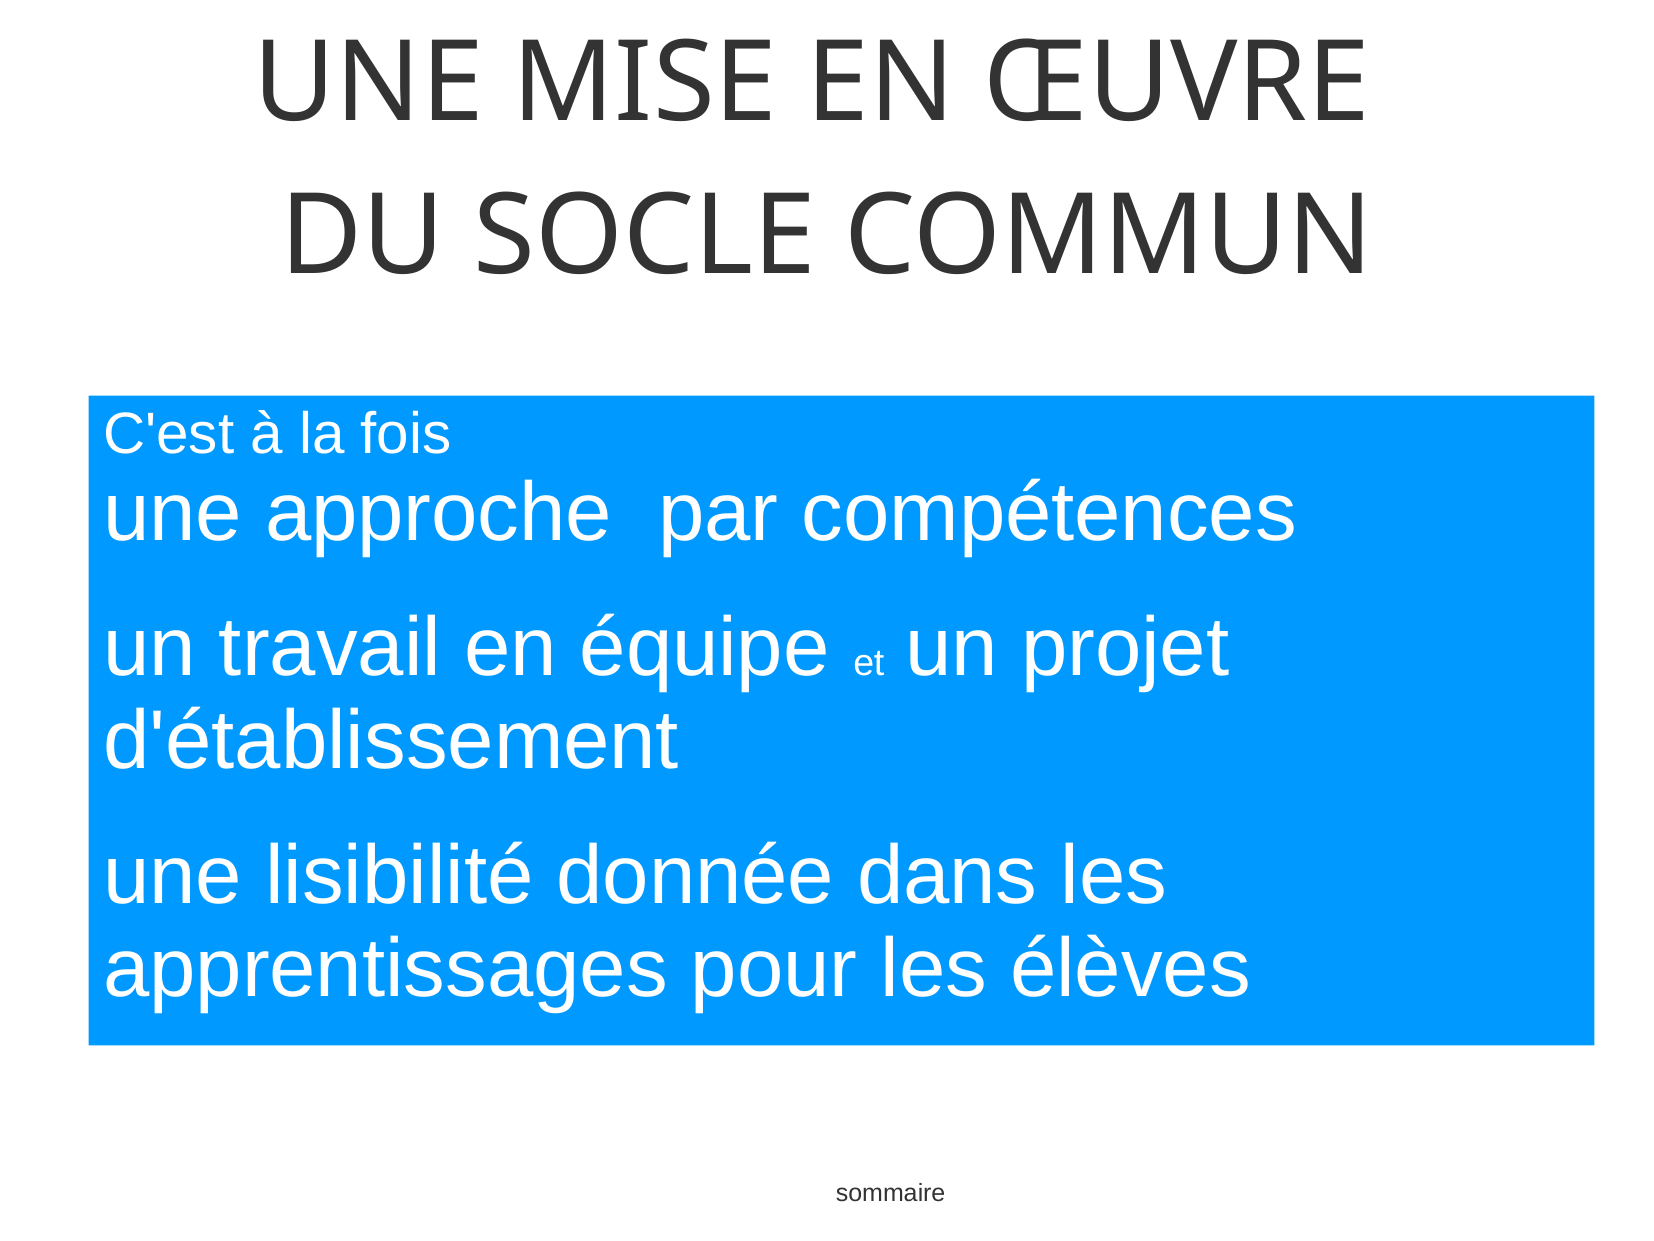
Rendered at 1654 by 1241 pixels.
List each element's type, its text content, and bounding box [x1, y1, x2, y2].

title UNE MISE EN ŒUVRE DU SOCLE COMMUN [82, 17, 1571, 289]
text_box sommaire [739, 1171, 1042, 1215]
text_box C'est à la fois une approche par compétences un travail en équipe et un projet d'établissement une lisibilité donnée dans les apprentissages pour les élèves [88, 393, 1595, 1116]
